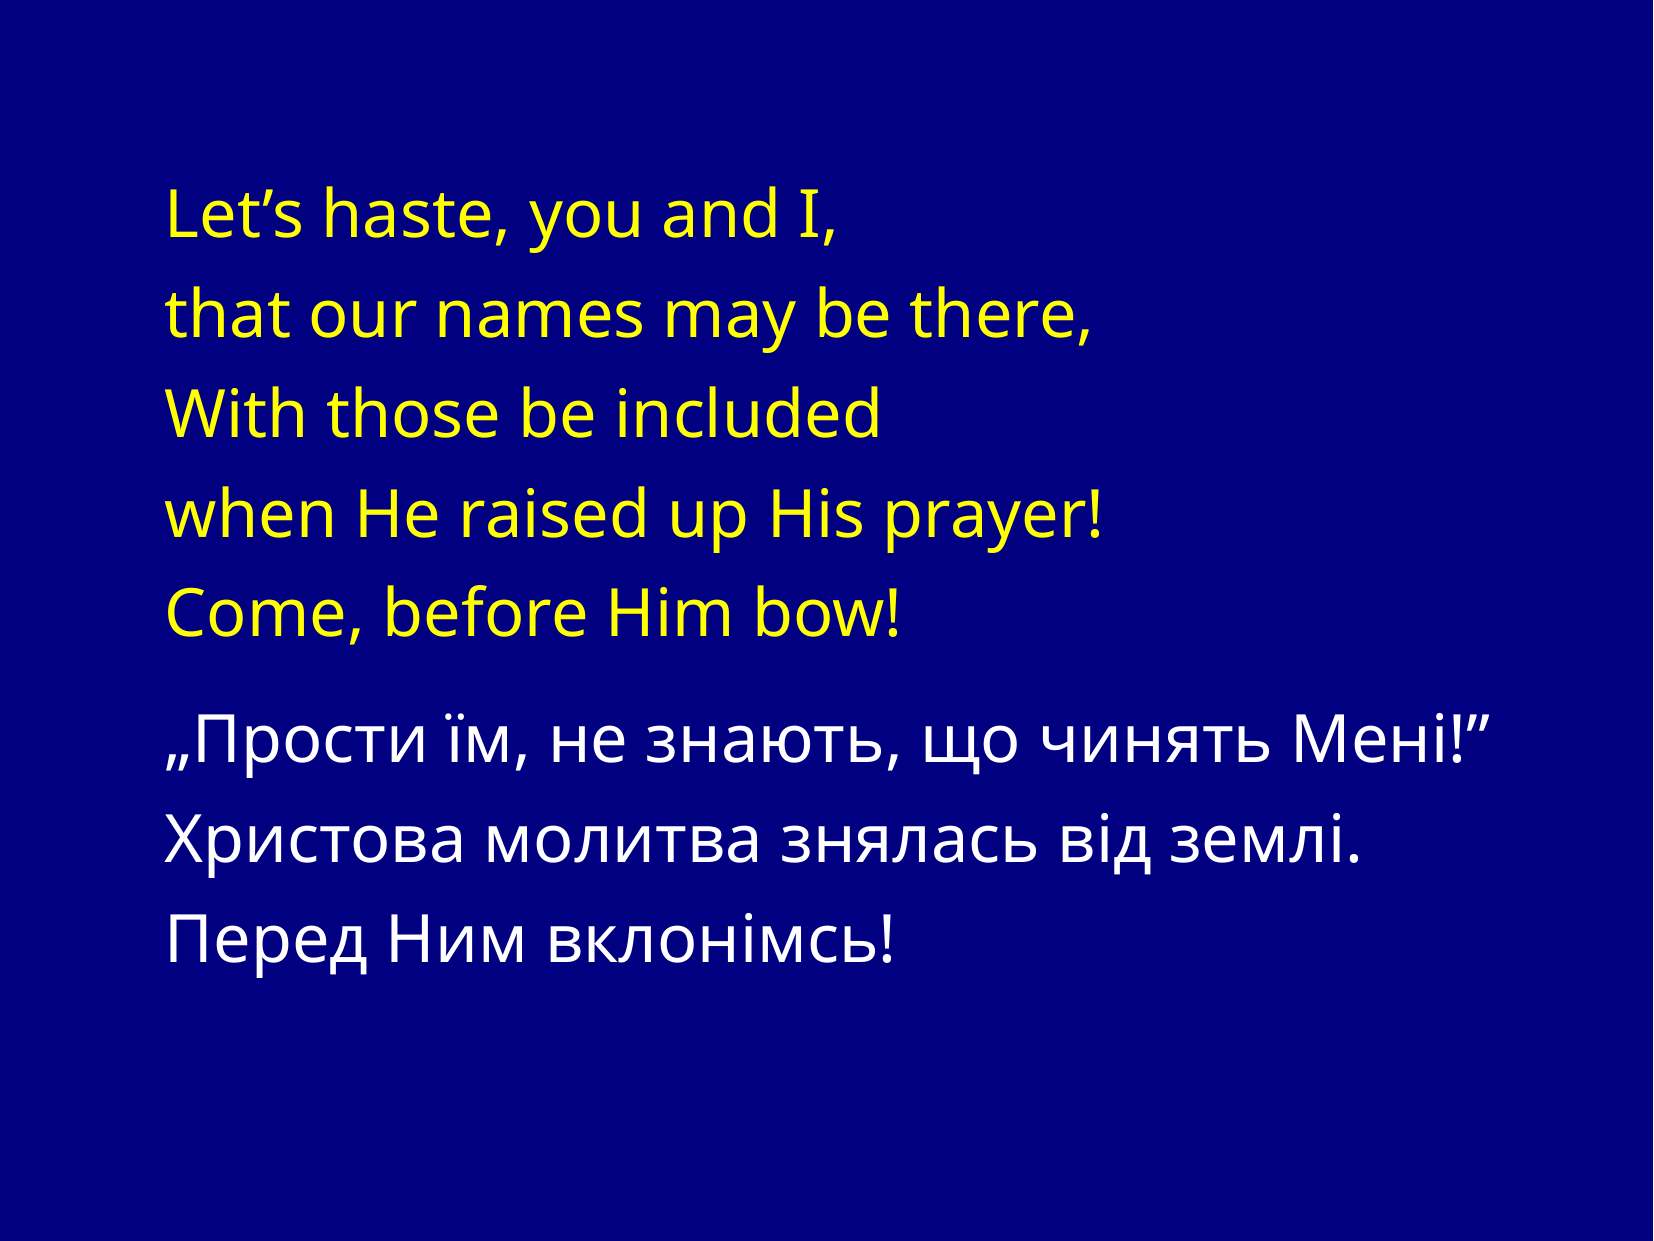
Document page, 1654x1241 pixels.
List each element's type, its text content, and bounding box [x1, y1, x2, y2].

text_box Let’s haste, you and I, that our names may be there, With those be included when He raised up His prayer! Come, before Him bow! [37, 150, 1576, 638]
text_box „Прости їм, не знають, що чинять Мені!” Христова молитва знялась від землі. Перед Ним вклонімсь! [37, 675, 1651, 1163]
